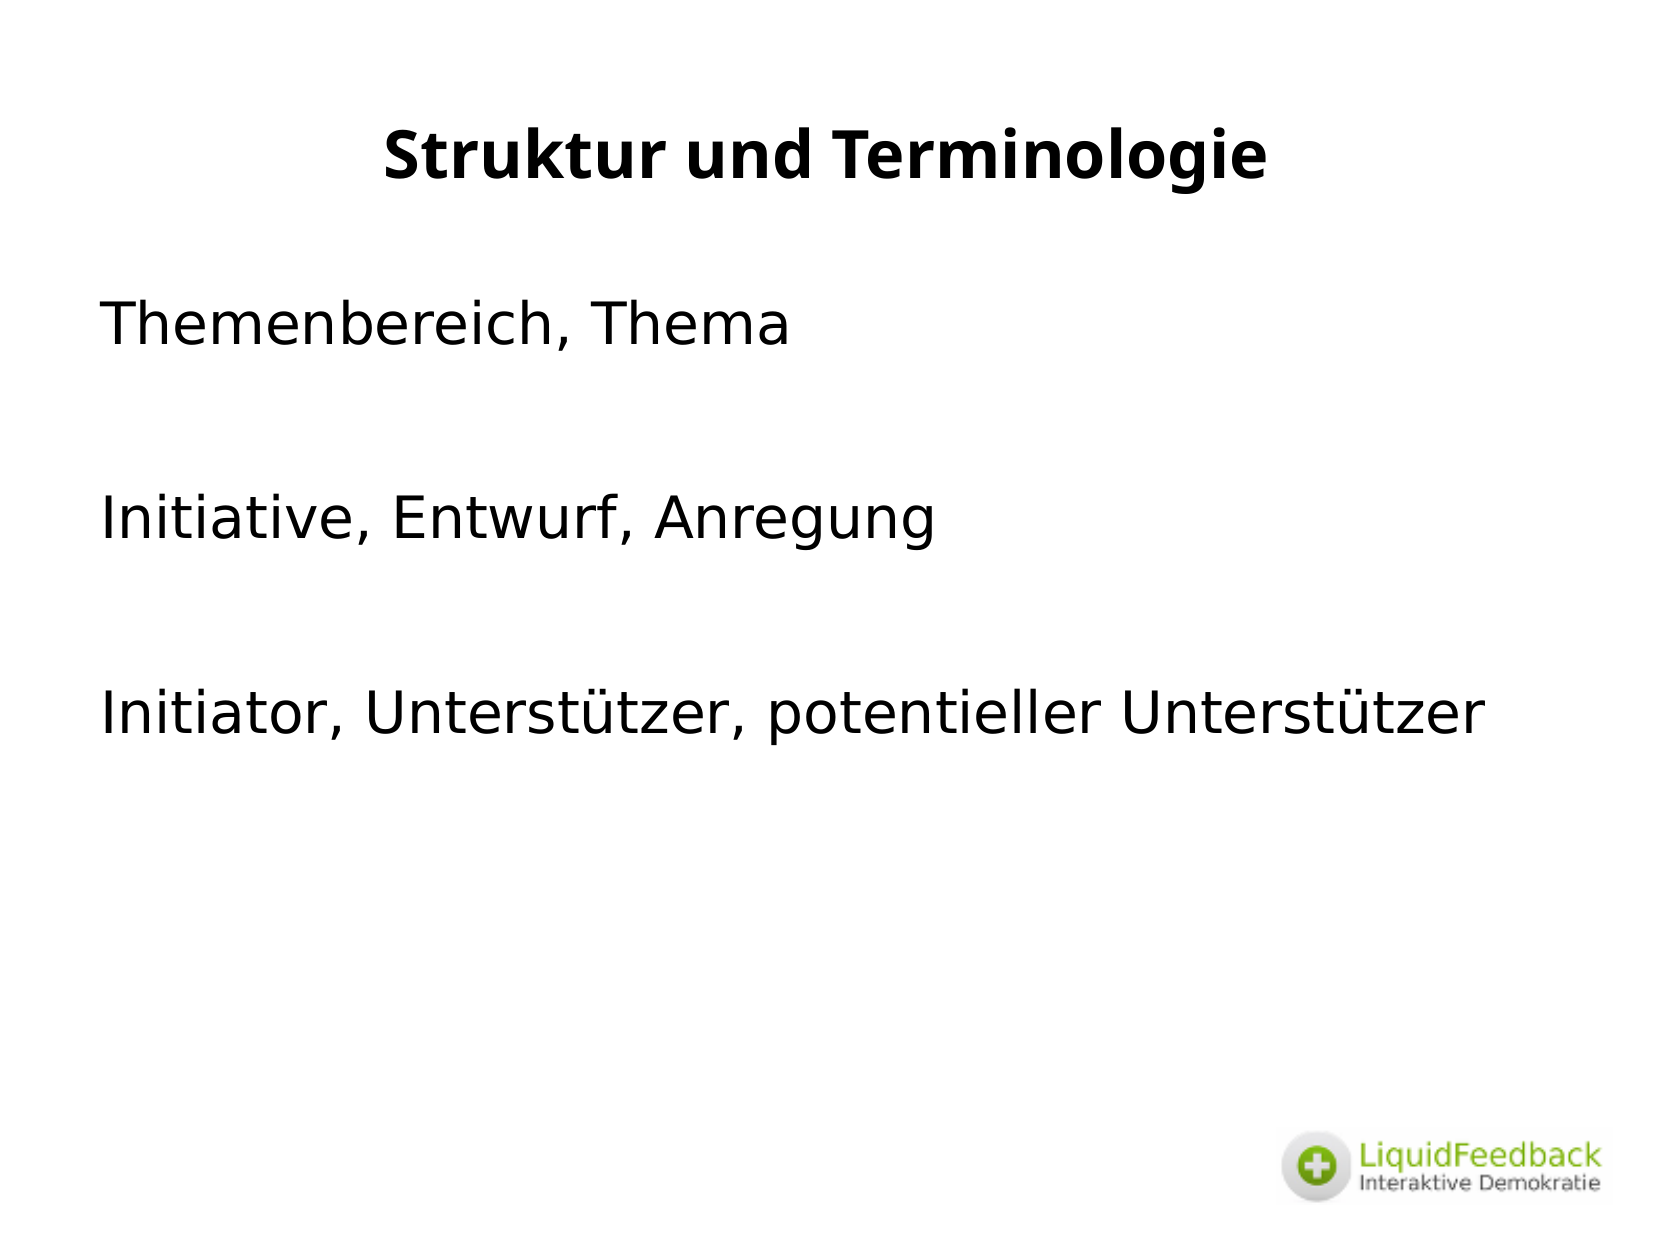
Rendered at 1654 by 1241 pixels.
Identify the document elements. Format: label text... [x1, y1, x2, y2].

picture [1276, 1127, 1613, 1205]
title Struktur und Terminologie [82, 49, 1571, 257]
list Themenbereich, Thema Initiative, Entwurf, Anregung Initiator, Unterstützer, potentieller Unterstützer [82, 290, 1571, 1109]
